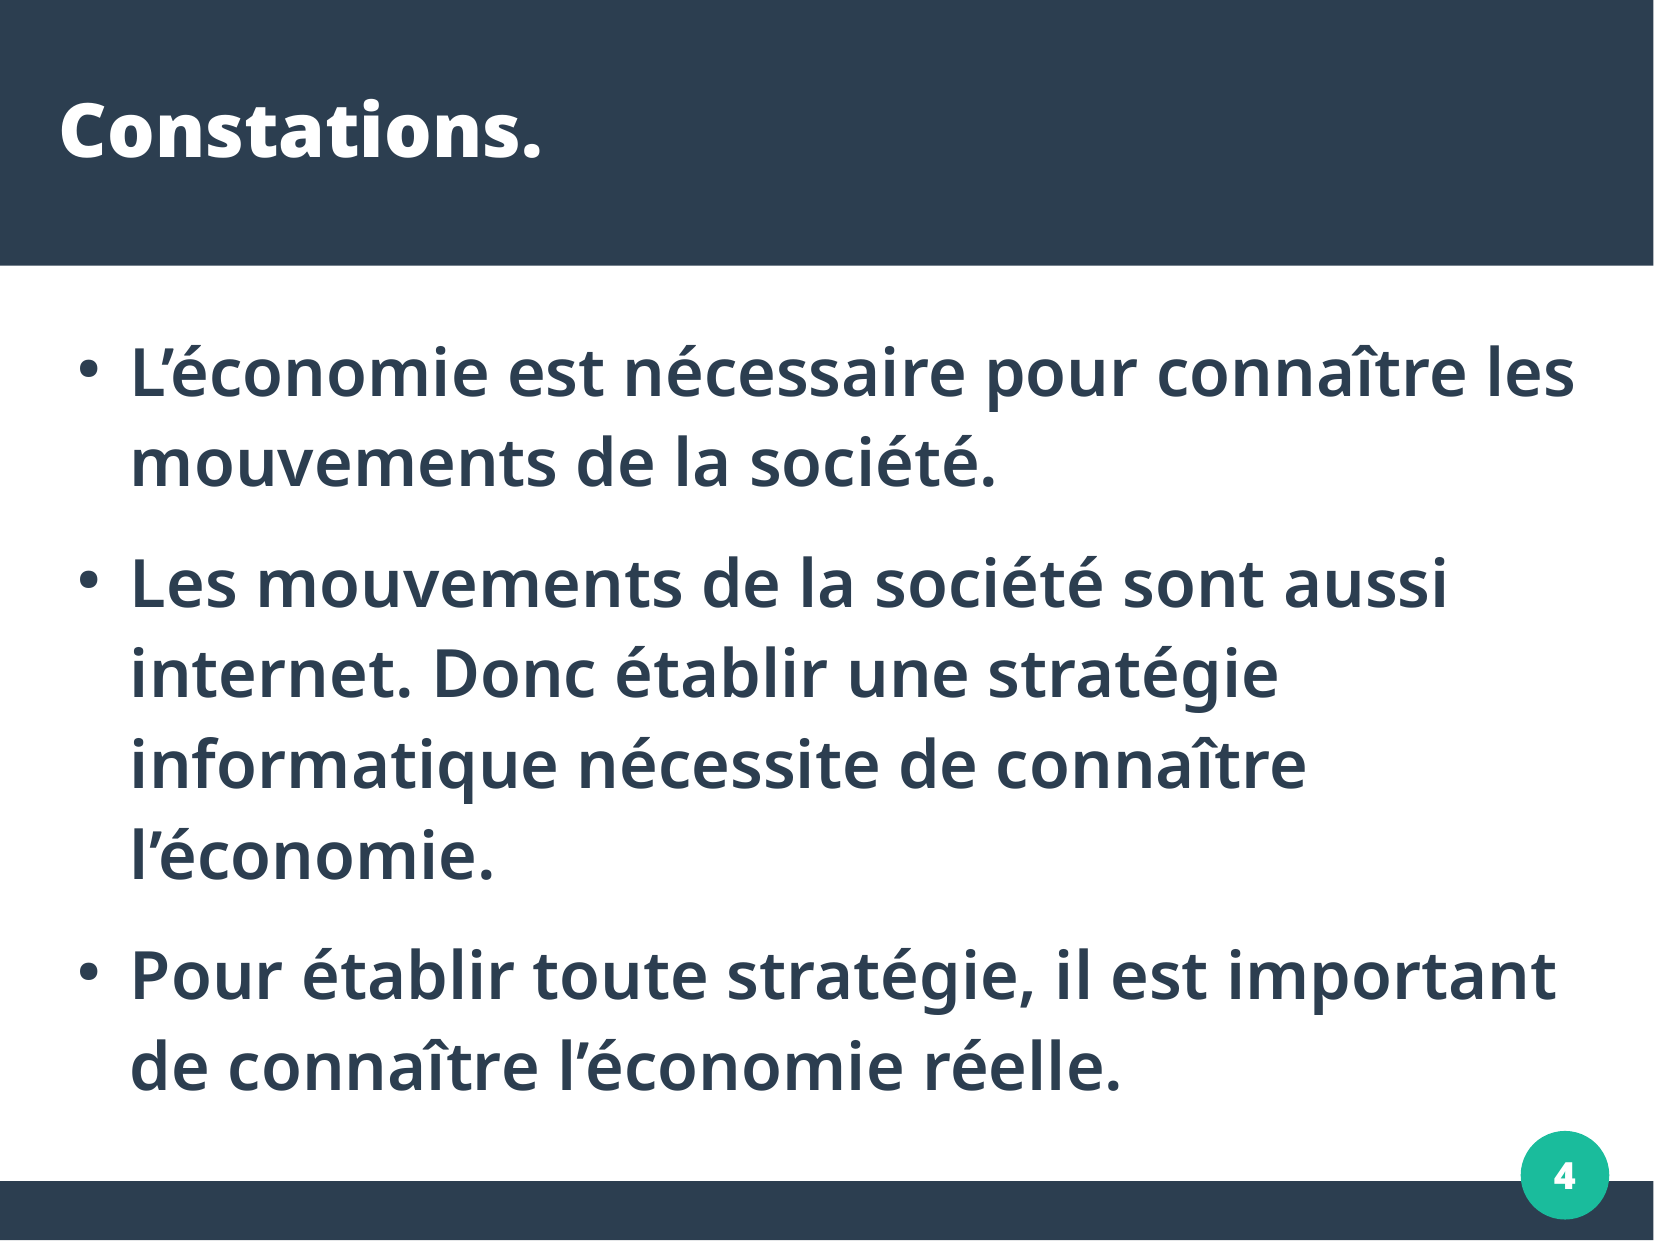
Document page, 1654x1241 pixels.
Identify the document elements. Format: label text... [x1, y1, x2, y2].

title Constations. [59, 49, 1595, 207]
list L’économie est nécessaire pour connaître les mouvements de la société. Les mouvements de la société sont aussi internet. Donc établir une stratégie informatique nécessite de connaître l’économie. Pour établir toute stratégie, il est important de connaître l’économie réelle. [59, 324, 1595, 1152]
